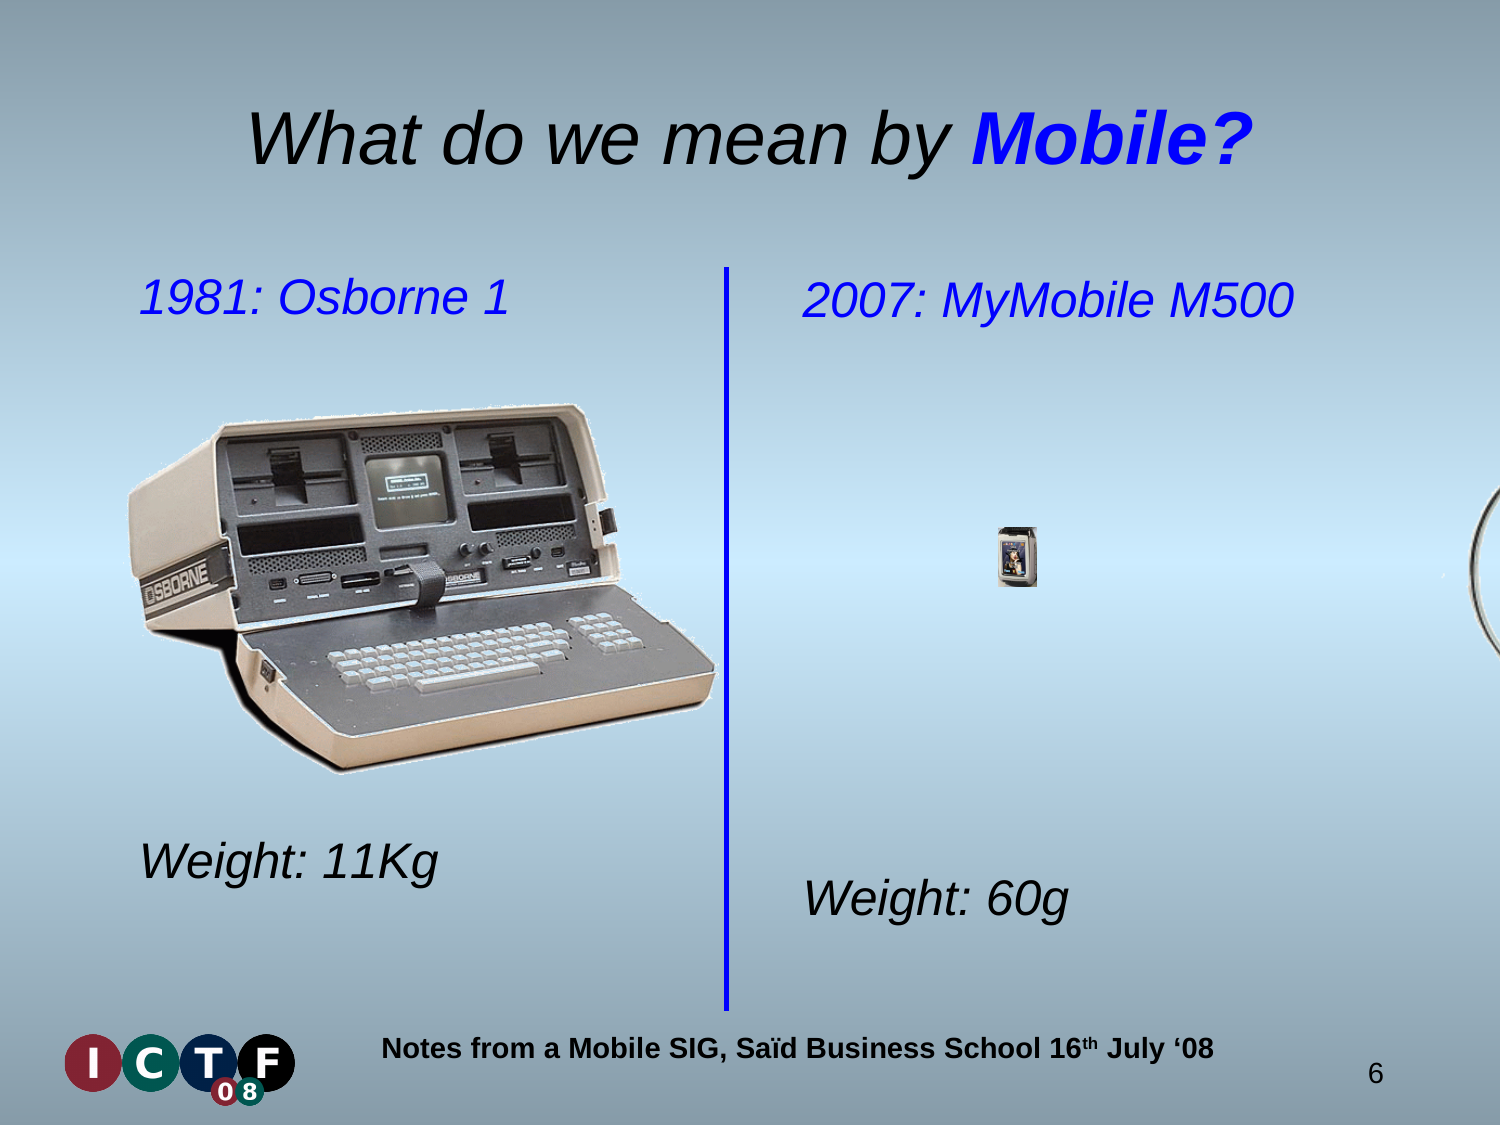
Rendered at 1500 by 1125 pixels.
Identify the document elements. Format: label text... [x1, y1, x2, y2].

text_box 2007: MyMobile M500 Weight: 60g [787, 267, 1400, 965]
list 1981: Osborne 1 Weight: 11Kg [123, 267, 724, 965]
picture [998, 527, 1037, 587]
picture [1423, 373, 1500, 843]
picture [123, 402, 719, 775]
picture [64, 1034, 295, 1106]
title What do we mean by Mobile? [75, 45, 1426, 233]
list 1981: Osborne 1 Weight: 11Kg [729, 267, 736, 965]
